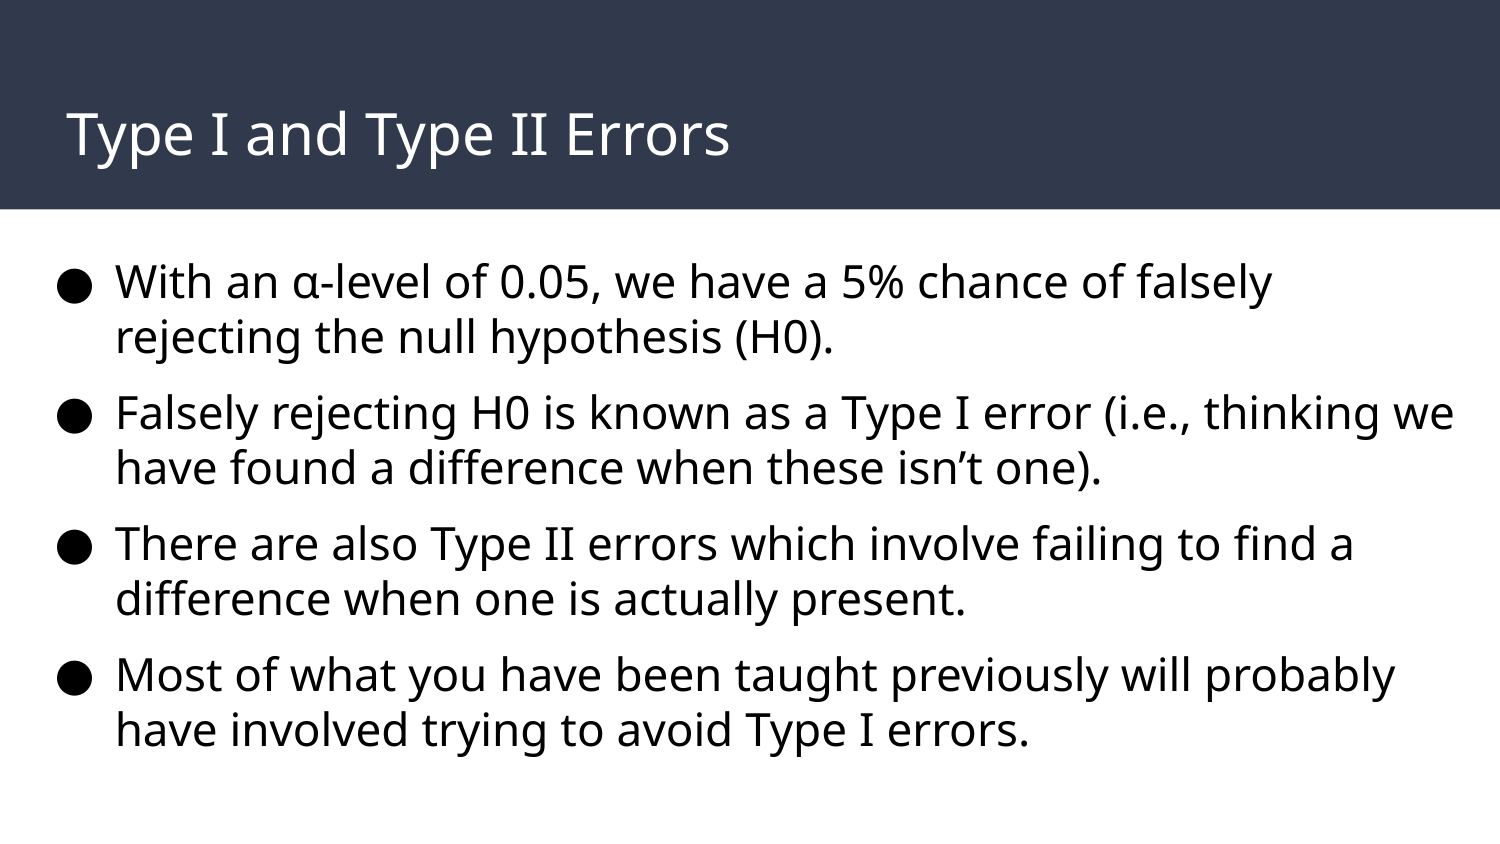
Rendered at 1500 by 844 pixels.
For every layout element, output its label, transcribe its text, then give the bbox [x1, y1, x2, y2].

title Type I and Type II Errors [51, 82, 1449, 185]
text_box With an α-level of 0.05, we have a 5% chance of falsely rejecting the null hypothesis (H0). Falsely rejecting H0 is known as a Type I error (i.e., thinking we have found a difference when these isn’t one). There are also Type II errors which involve failing to find a difference when one is actually present. Most of what you have been taught previously will probably have involved trying to avoid Type I errors. [24, 237, 1479, 829]
